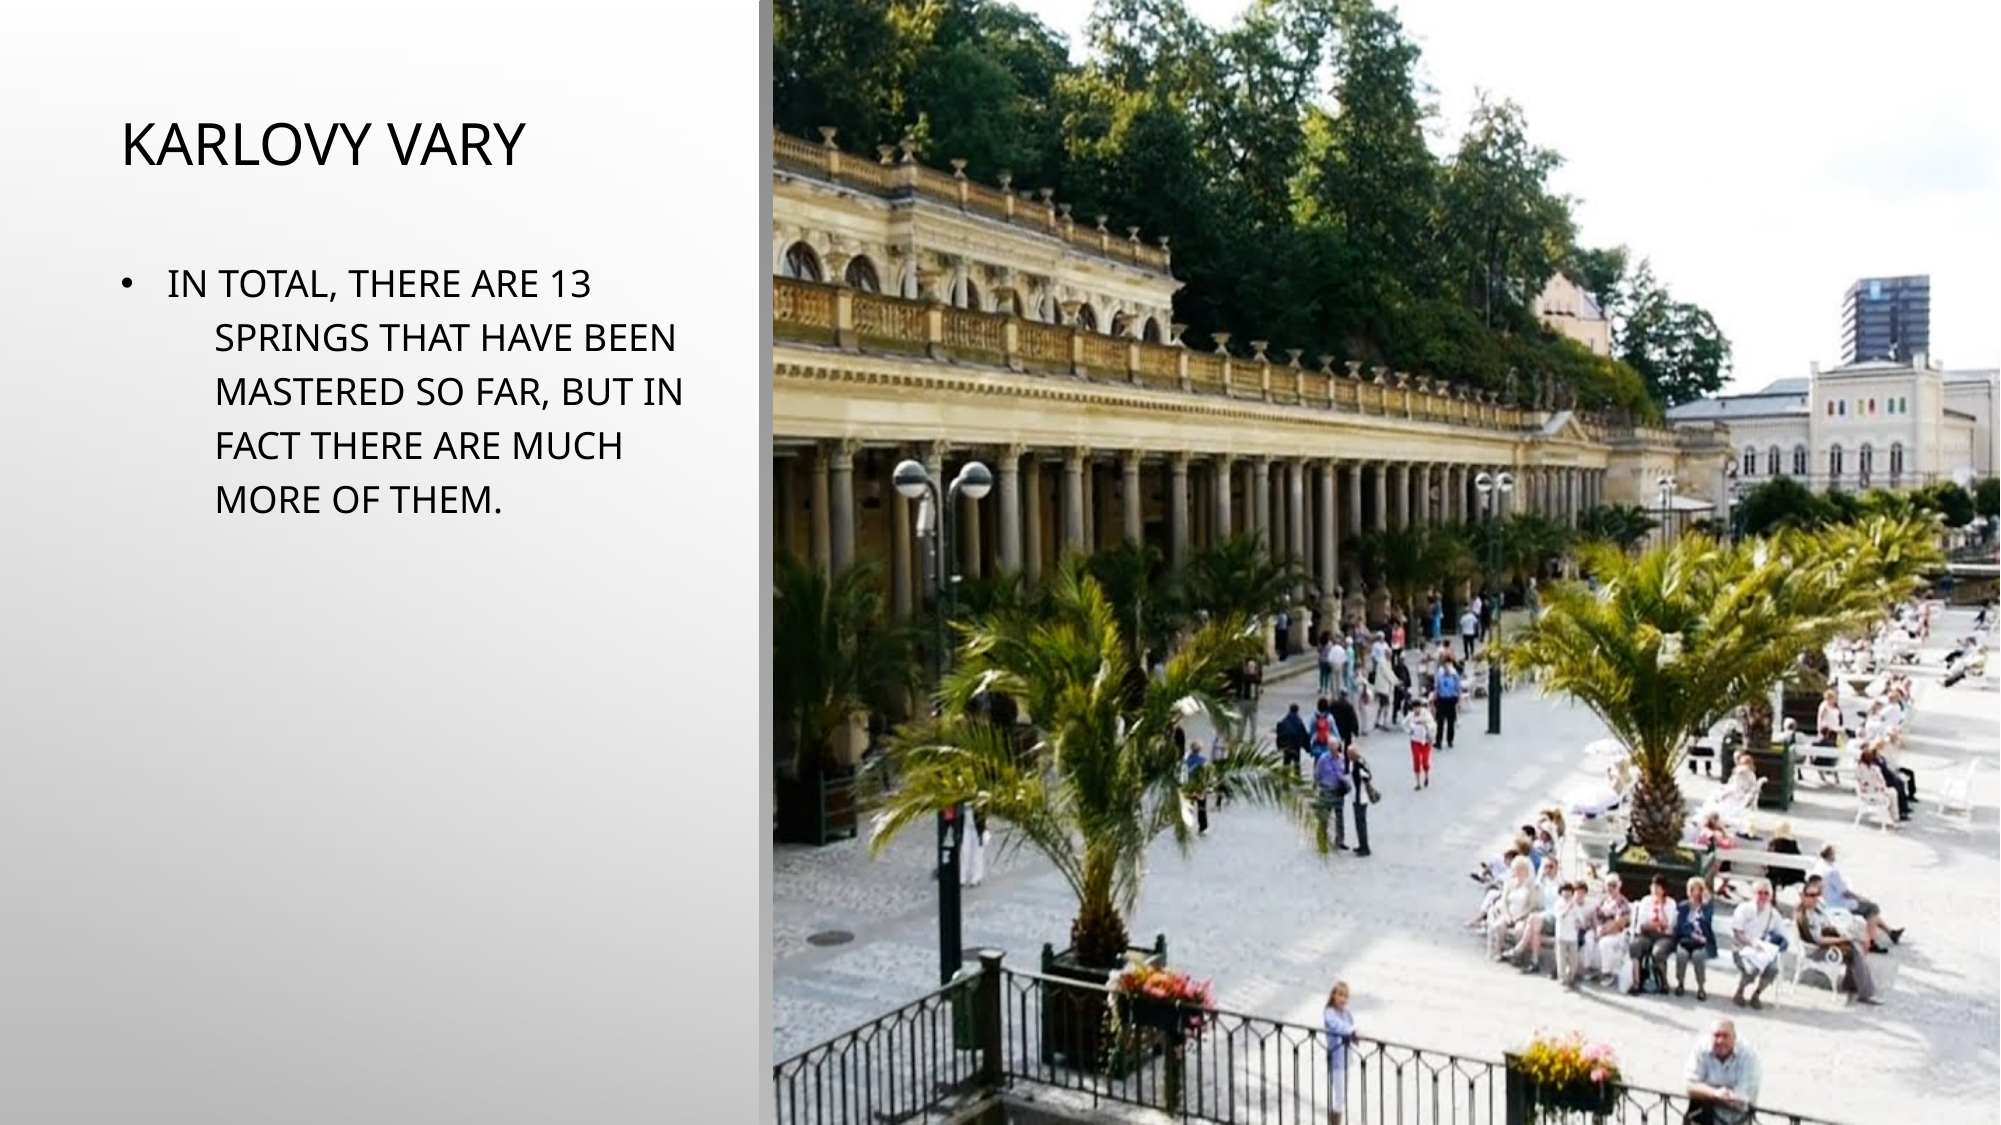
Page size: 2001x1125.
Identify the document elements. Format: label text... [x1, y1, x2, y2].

list In total, there are 13 springs that have been mastered so far, but in fact there are much more of them. [105, 243, 700, 726]
picture [762, 0, 2000, 1125]
picture [0, 0, 760, 1125]
text_box KARLOVY VARY [105, 99, 610, 186]
